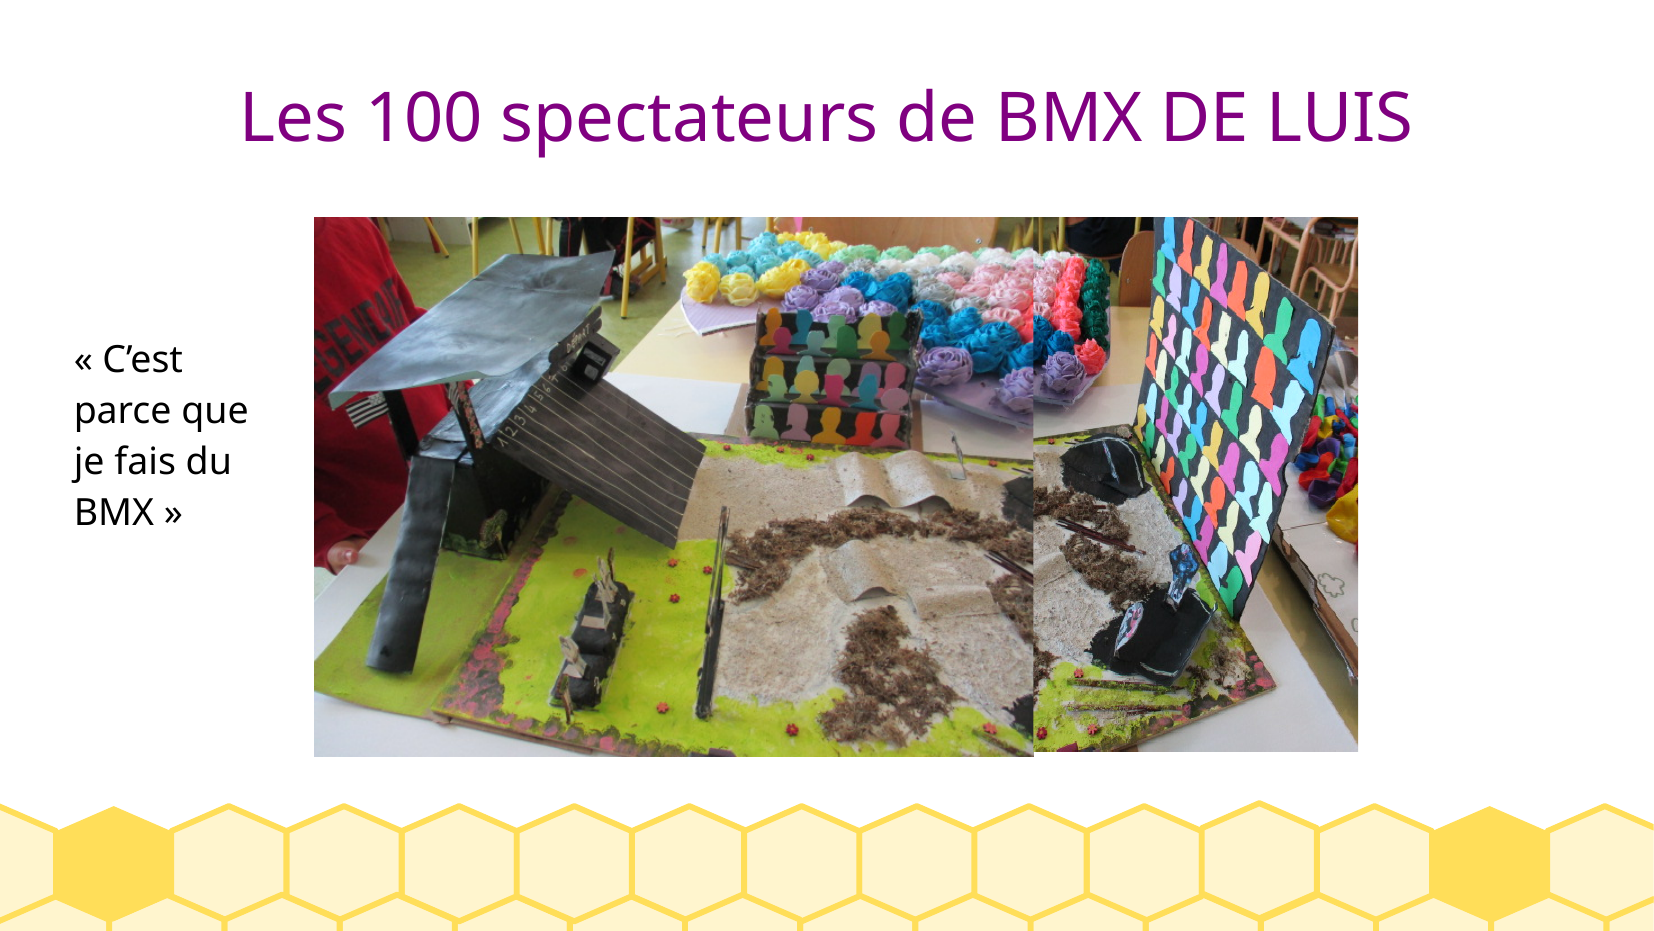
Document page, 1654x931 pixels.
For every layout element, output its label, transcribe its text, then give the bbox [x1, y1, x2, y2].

title Les 100 spectateurs de BMX DE LUIS [82, 37, 1571, 193]
picture [314, 217, 1359, 758]
text_box « C’est parce que je fais du BMX » [59, 324, 296, 591]
